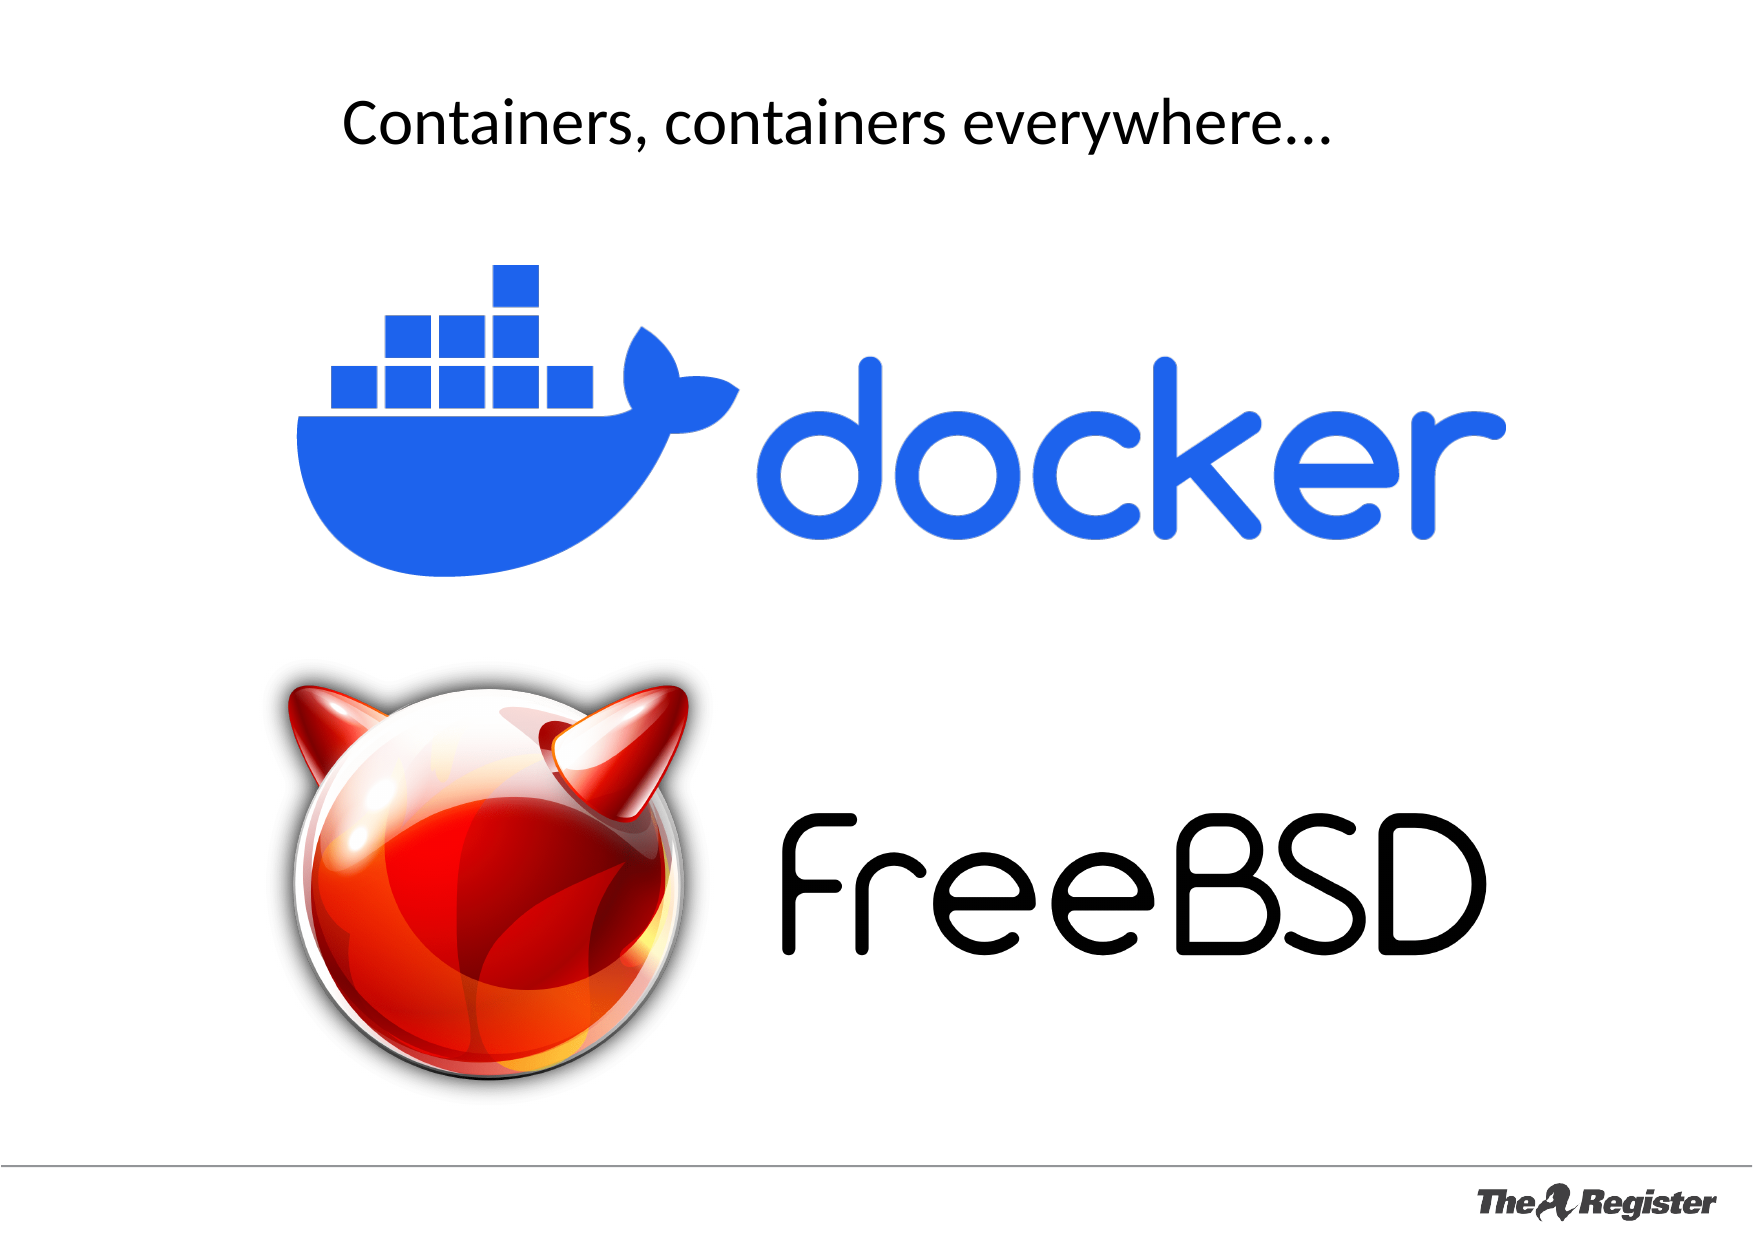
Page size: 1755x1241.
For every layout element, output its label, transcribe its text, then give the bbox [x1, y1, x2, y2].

picture [118, 265, 1717, 1241]
title Containers, containers everywhere... [72, 38, 1605, 218]
